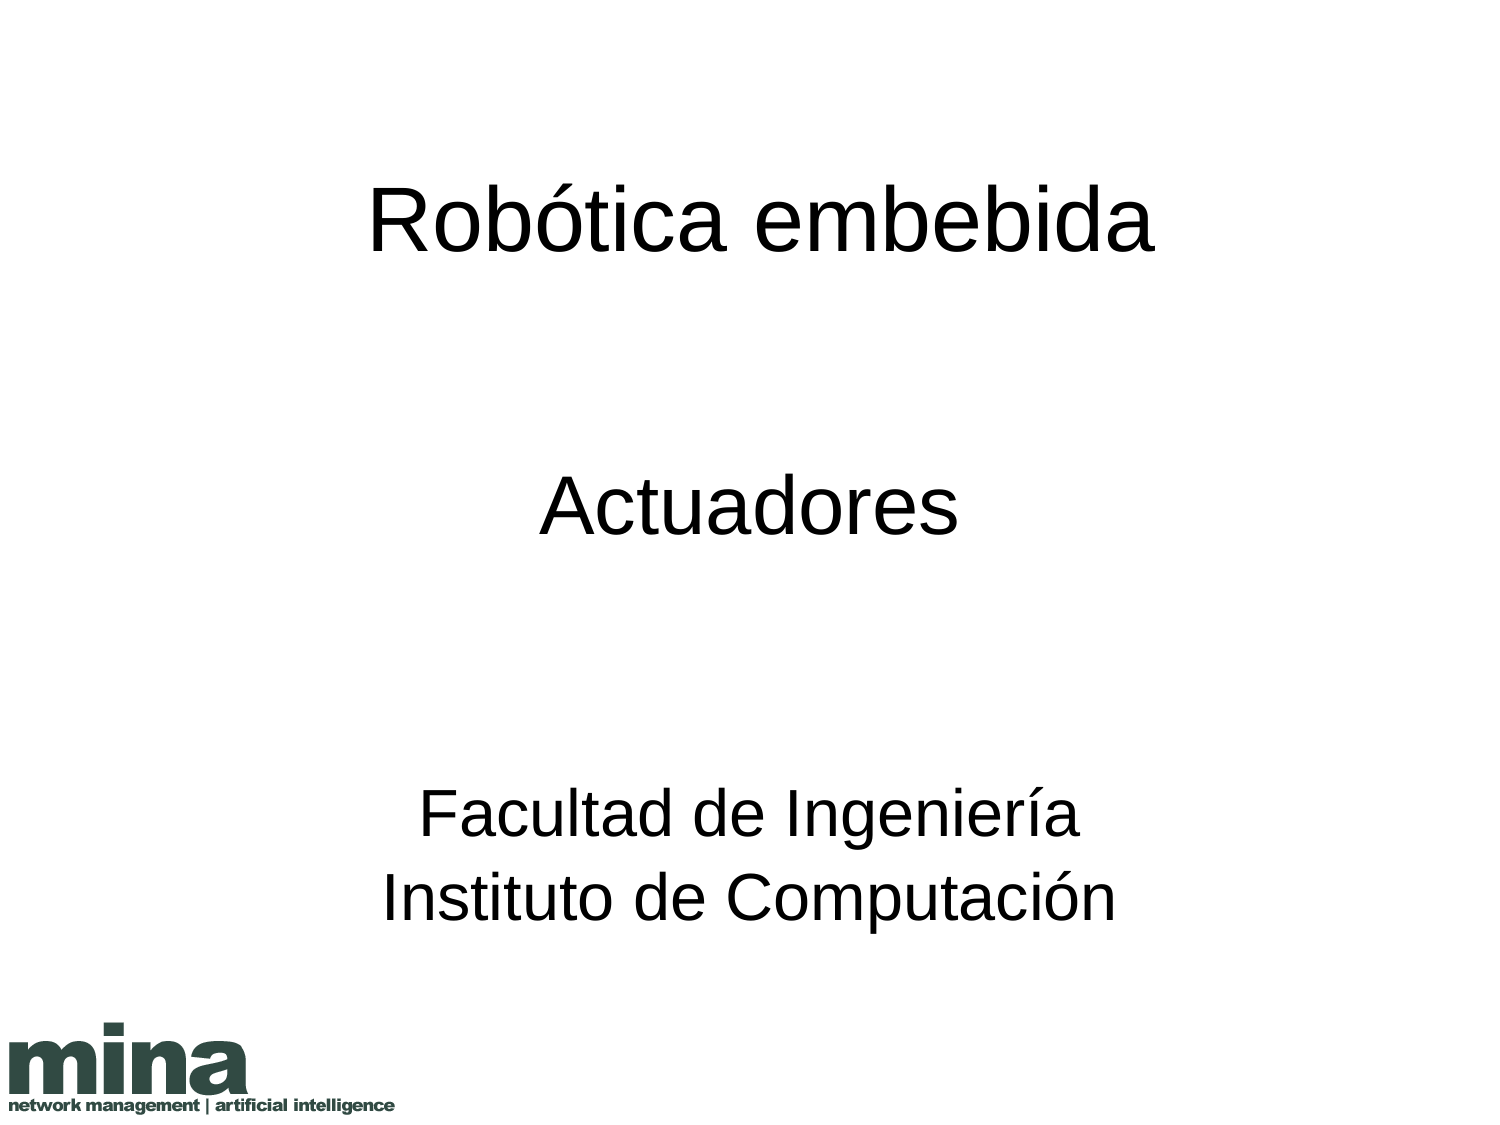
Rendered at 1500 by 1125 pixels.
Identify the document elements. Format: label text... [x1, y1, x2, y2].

picture [0, 1016, 402, 1119]
text_box Actuadores [112, 332, 1388, 680]
subtitle Facultad de Ingeniería Instituto de Computación [225, 774, 1276, 1033]
title Robótica embebida [123, 78, 1399, 362]
